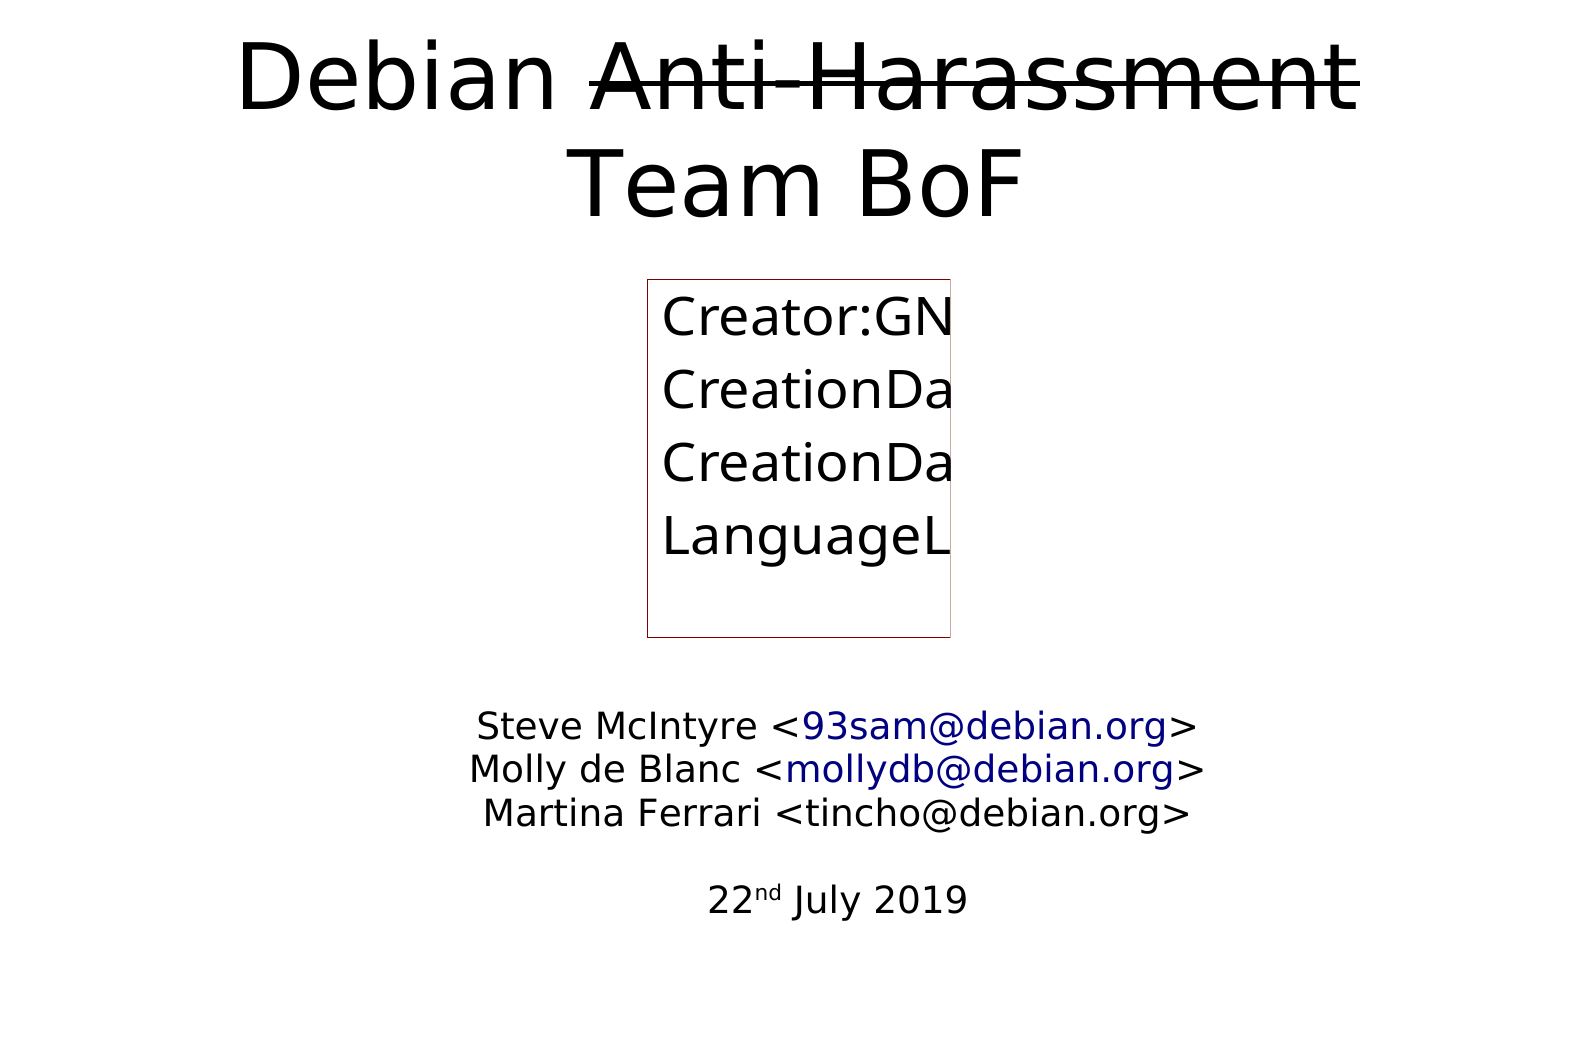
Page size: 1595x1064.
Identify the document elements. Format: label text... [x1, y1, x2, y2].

subtitle Steve McIntyre <93sam@debian.org> Molly de Blanc <mollydb@debian.org> Martina Ferrari <tincho@debian.org> 22nd July 2019 [102, 562, 1538, 1064]
picture [644, 275, 951, 638]
title Debian Anti-Harassment Team BoF [79, 24, 1515, 239]
